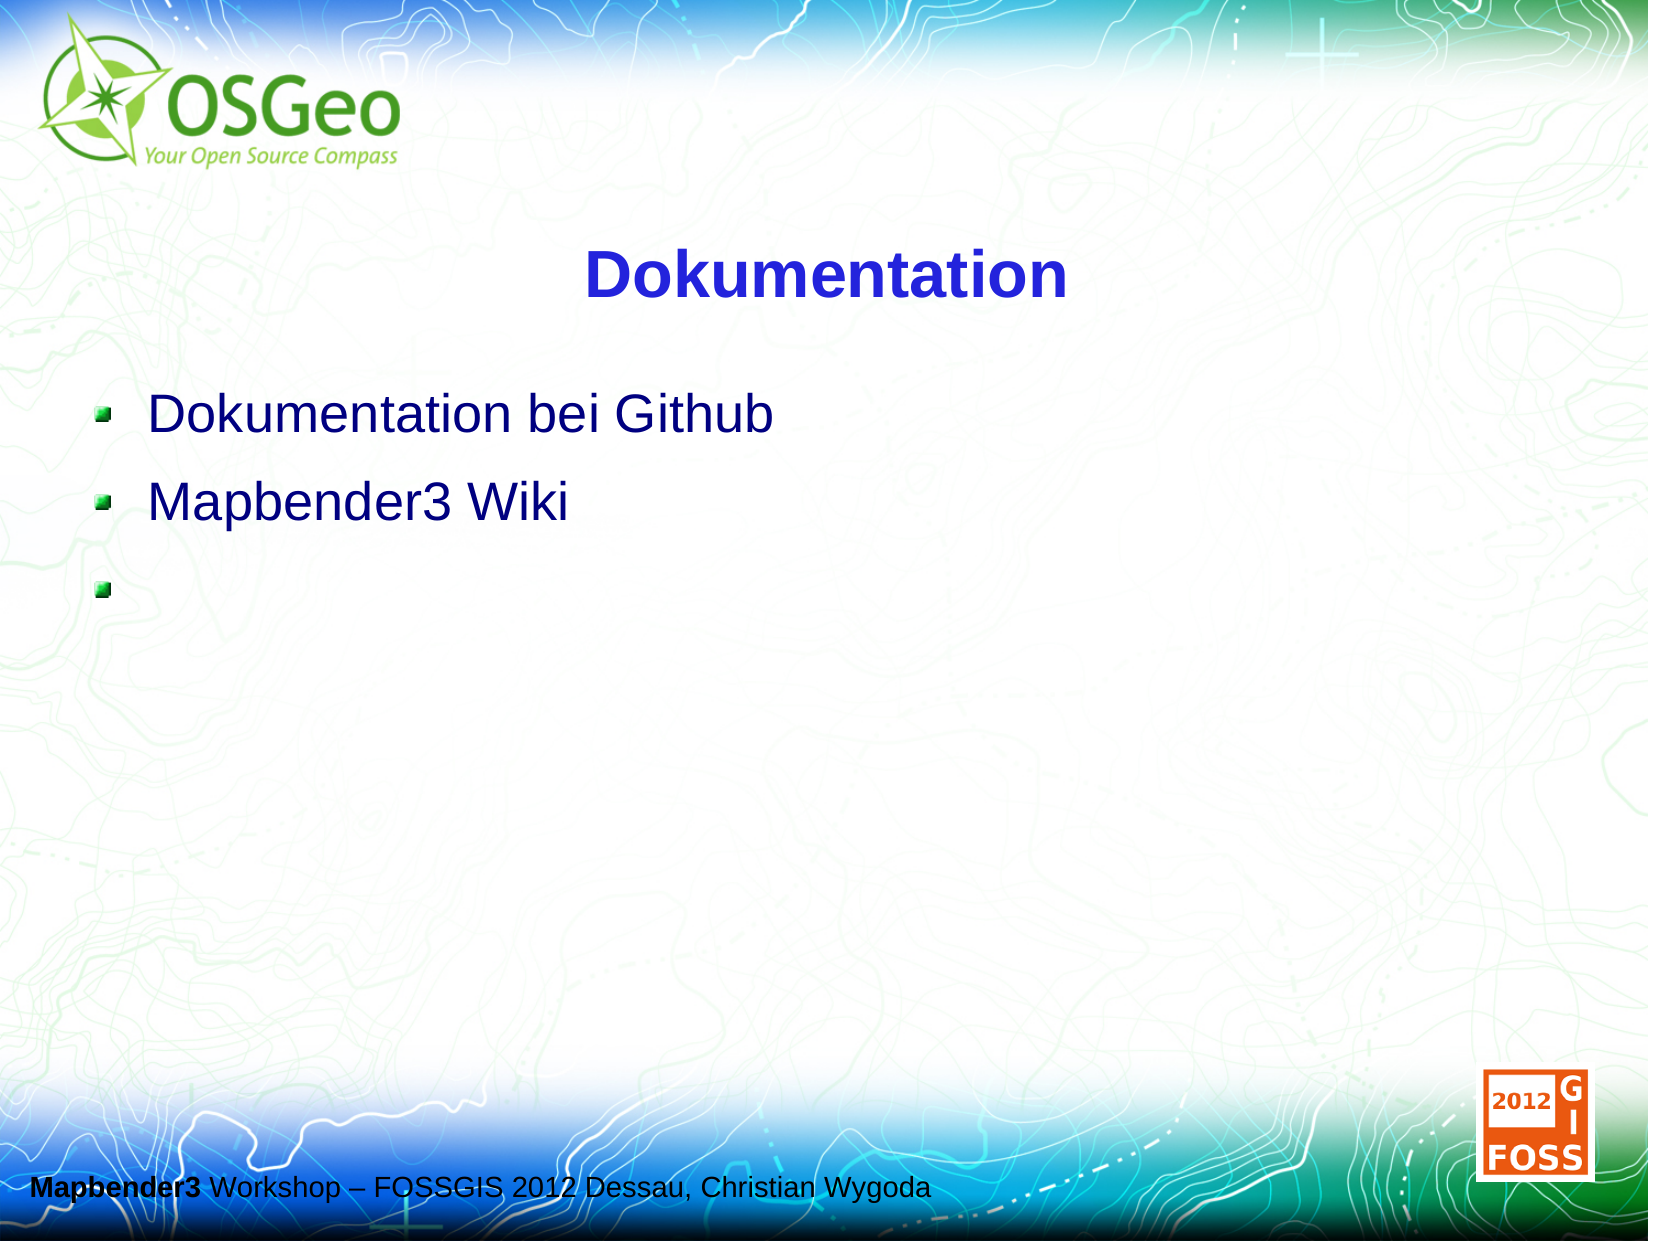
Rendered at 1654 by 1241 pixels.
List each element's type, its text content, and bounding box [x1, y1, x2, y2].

list Dokumentation bei Github Mapbender3 Wiki [76, 383, 1565, 1203]
title Dokumentation [82, 200, 1571, 349]
picture [0, 0, 1648, 1241]
